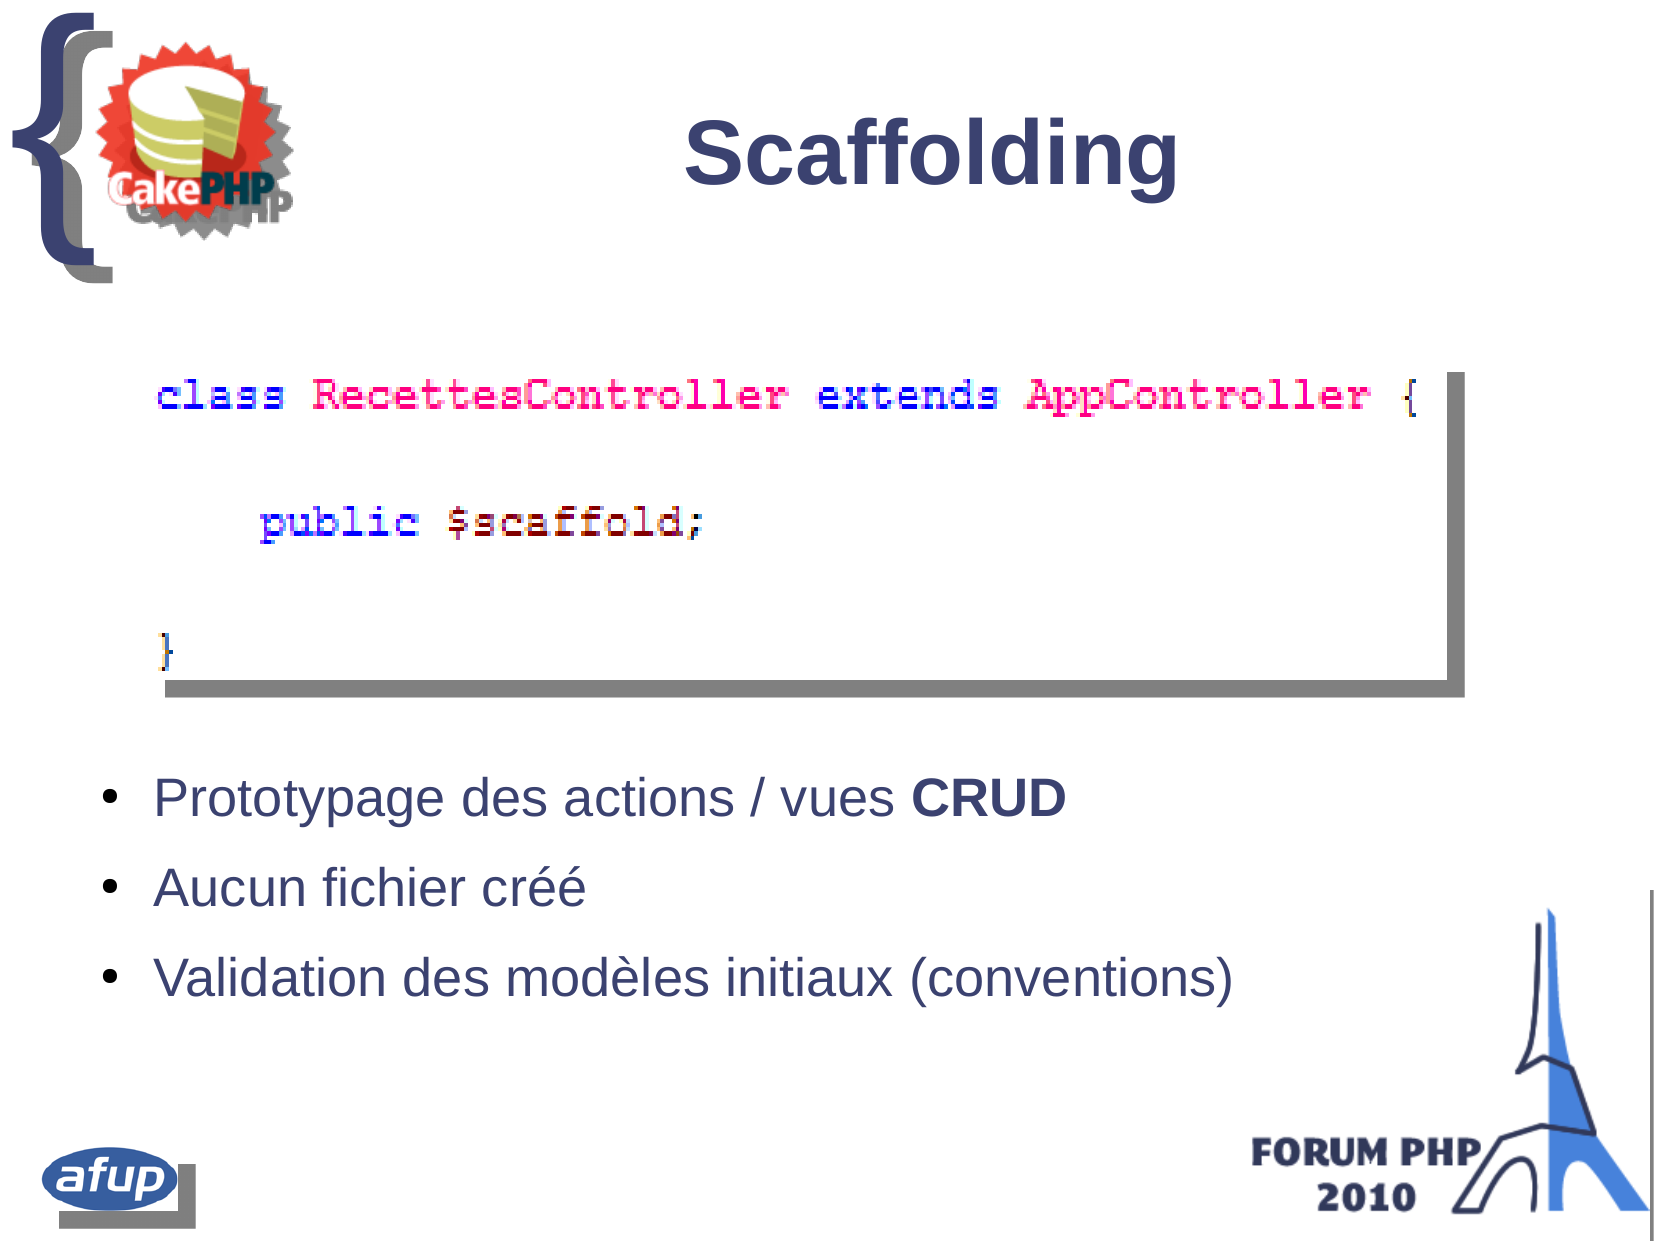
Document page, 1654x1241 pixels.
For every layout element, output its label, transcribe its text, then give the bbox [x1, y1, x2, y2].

picture [147, 354, 1447, 680]
picture [88, 35, 284, 231]
picture [41, 1146, 178, 1211]
title Scaffolding [295, 56, 1571, 250]
list Prototypage des actions / vues CRUD Aucun fichier créé Validation des modèles initiaux (conventions) [82, 767, 1571, 1058]
picture [1240, 872, 1650, 1241]
